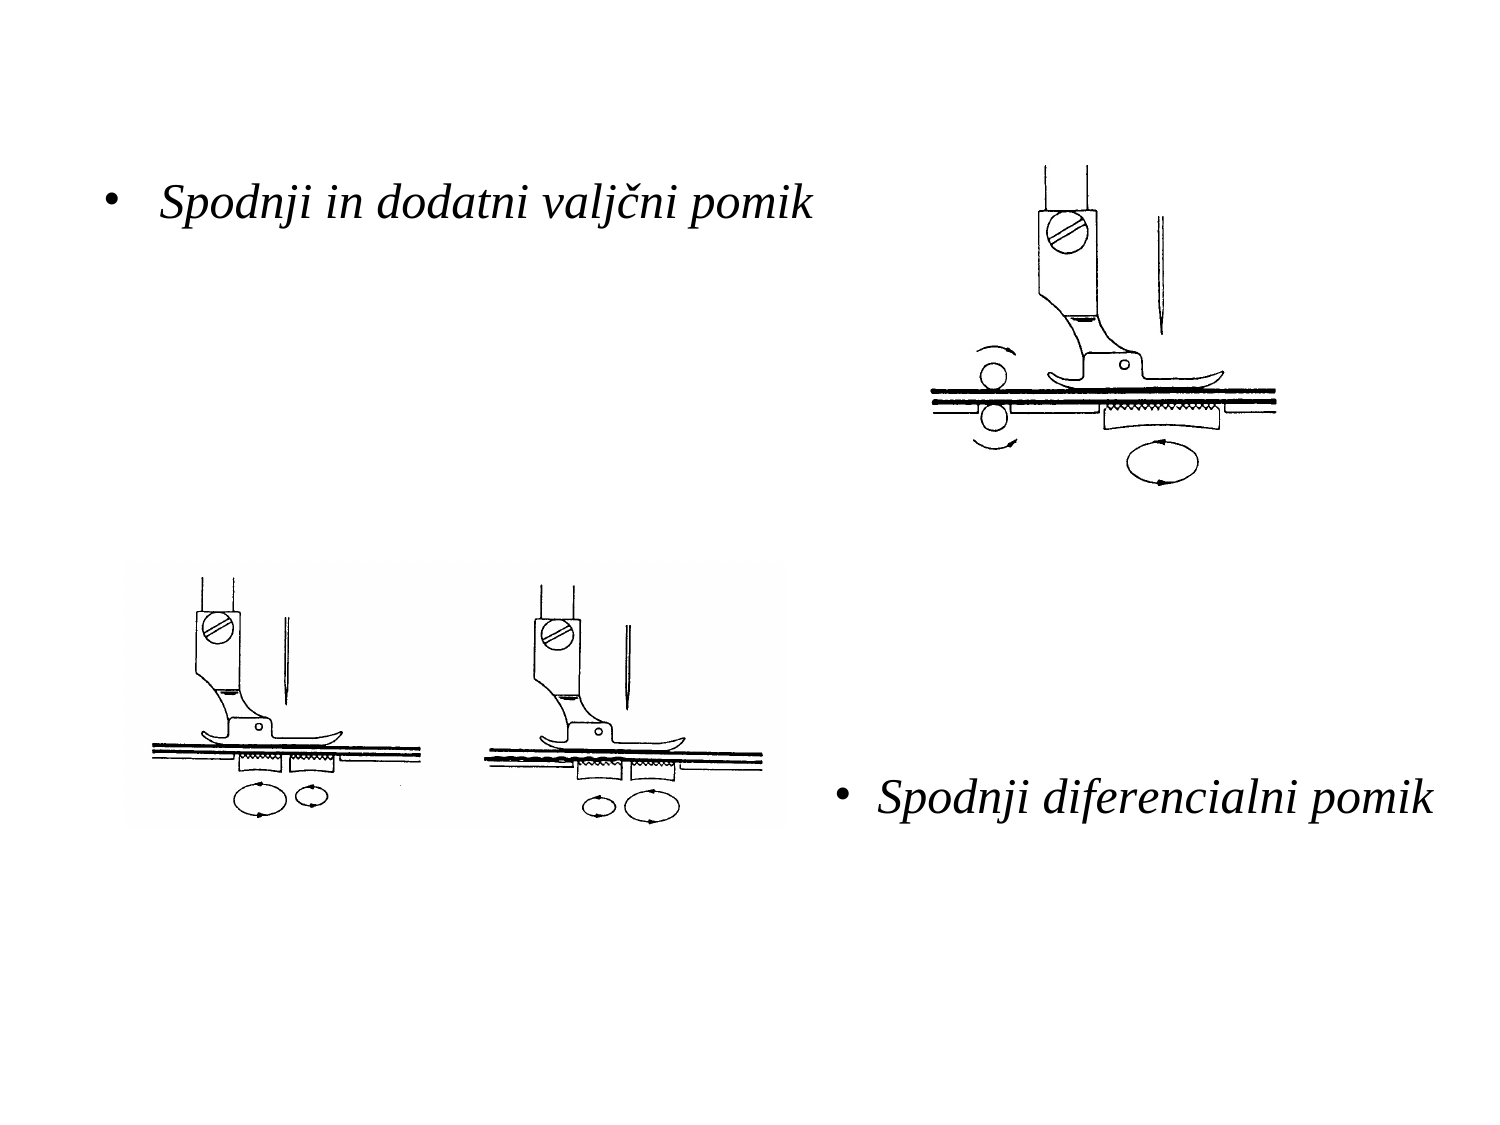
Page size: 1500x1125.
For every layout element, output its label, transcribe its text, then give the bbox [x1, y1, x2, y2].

text_box [123, 562, 787, 829]
text_box [927, 137, 1287, 496]
list Spodnji in dodatni valjčni pomik [88, 160, 870, 284]
text_box Spodnji diferencialni pomik [820, 755, 1460, 832]
